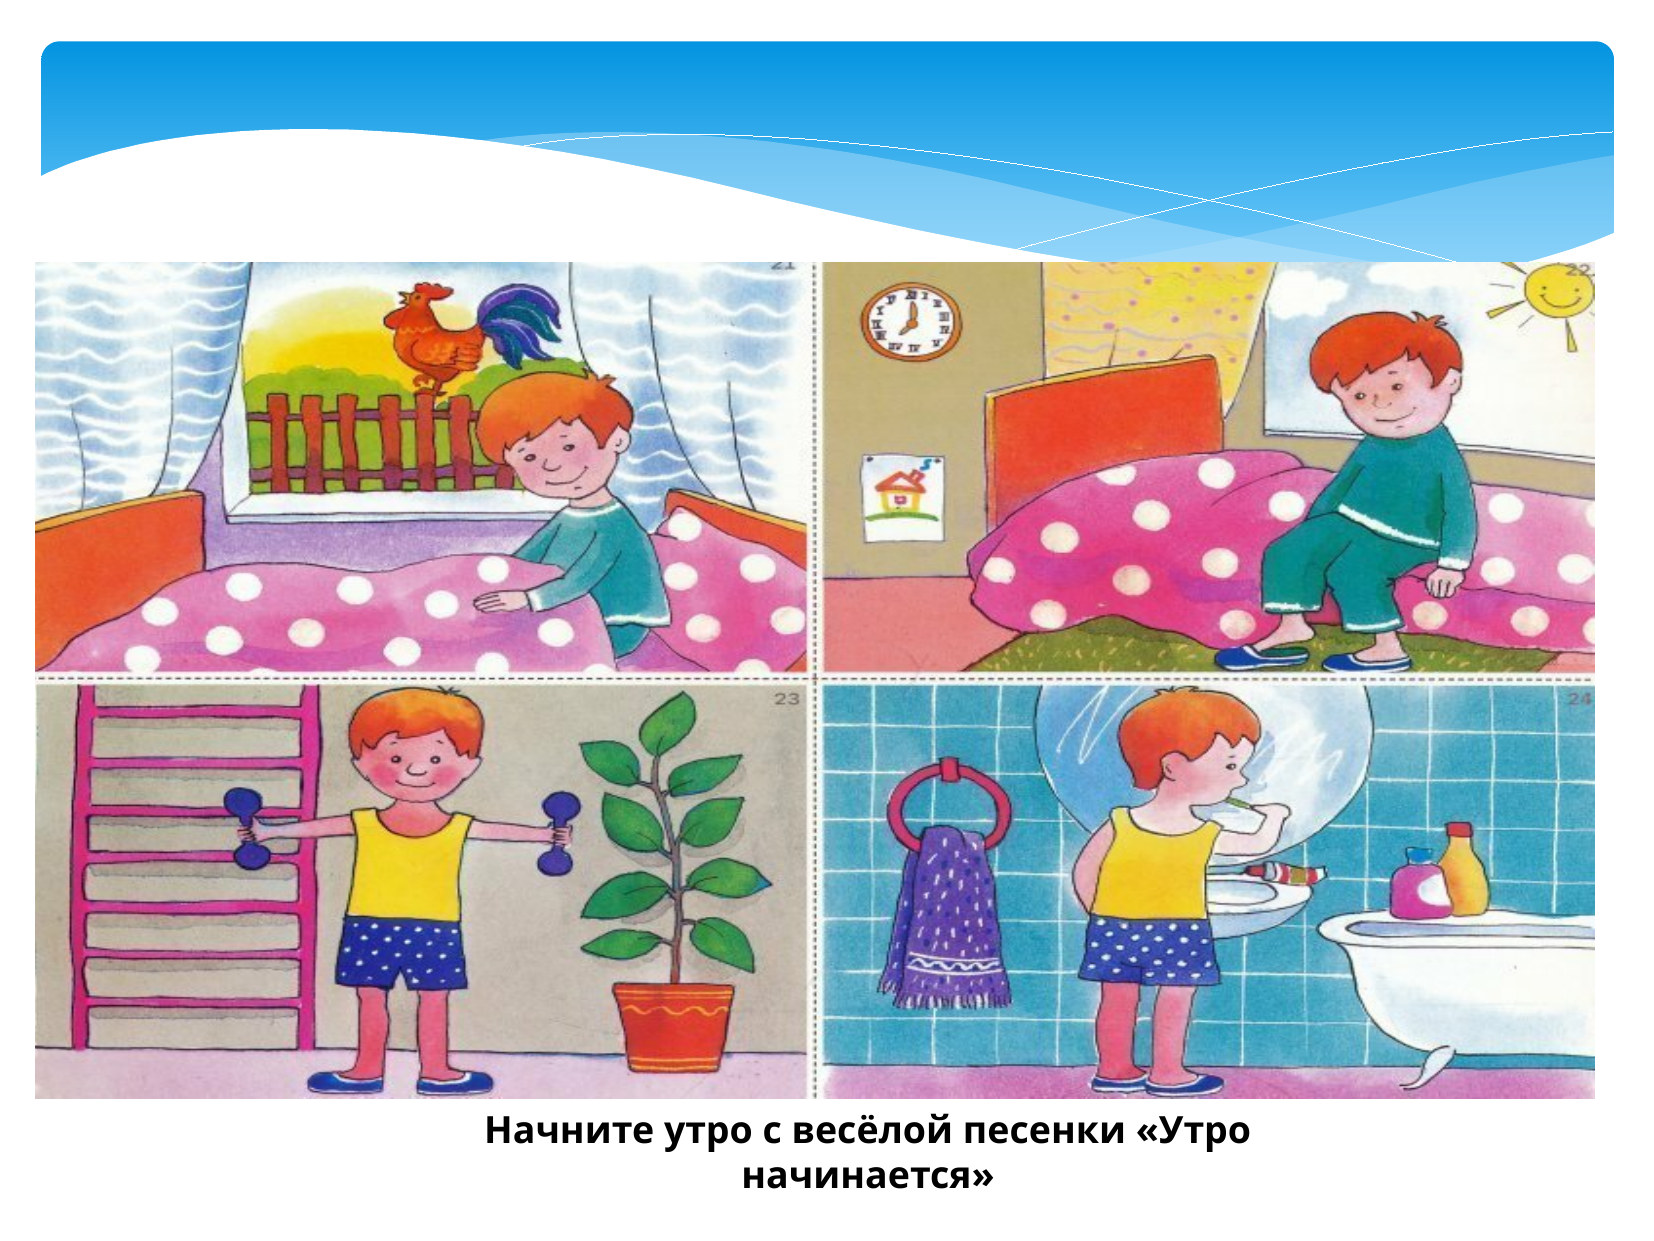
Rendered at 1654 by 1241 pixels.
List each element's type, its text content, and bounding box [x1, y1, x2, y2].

picture [35, 262, 1595, 1099]
text_box Начните утро с весёлой песенки «Утро начинается» https://youtu.be/AB_nX5bS4u0 [378, 1099, 1358, 1241]
